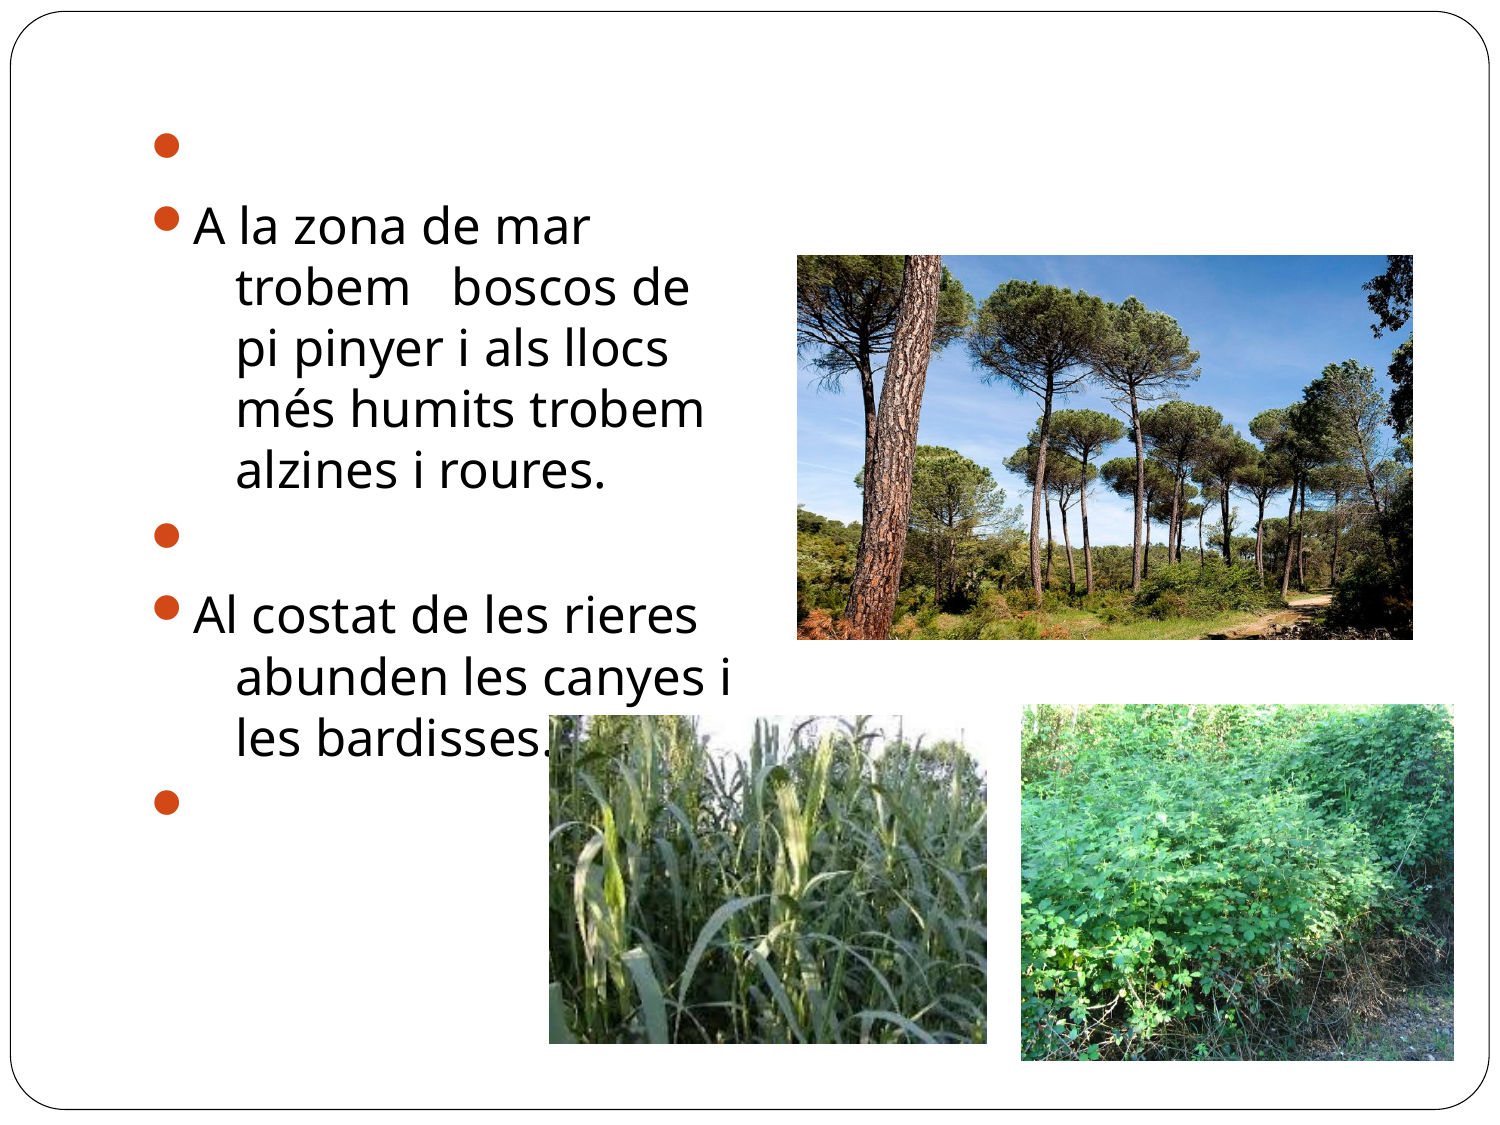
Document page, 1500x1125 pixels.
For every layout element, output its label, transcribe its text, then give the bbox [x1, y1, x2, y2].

picture [1021, 704, 1454, 1061]
picture [549, 716, 987, 1044]
list A la zona de mar trobem boscos de pi pinyer i als llocs més humits trobem alzines i roures. Al costat de les rieres abunden les canyes i les bardisses. [135, 113, 751, 864]
picture [797, 255, 1413, 640]
